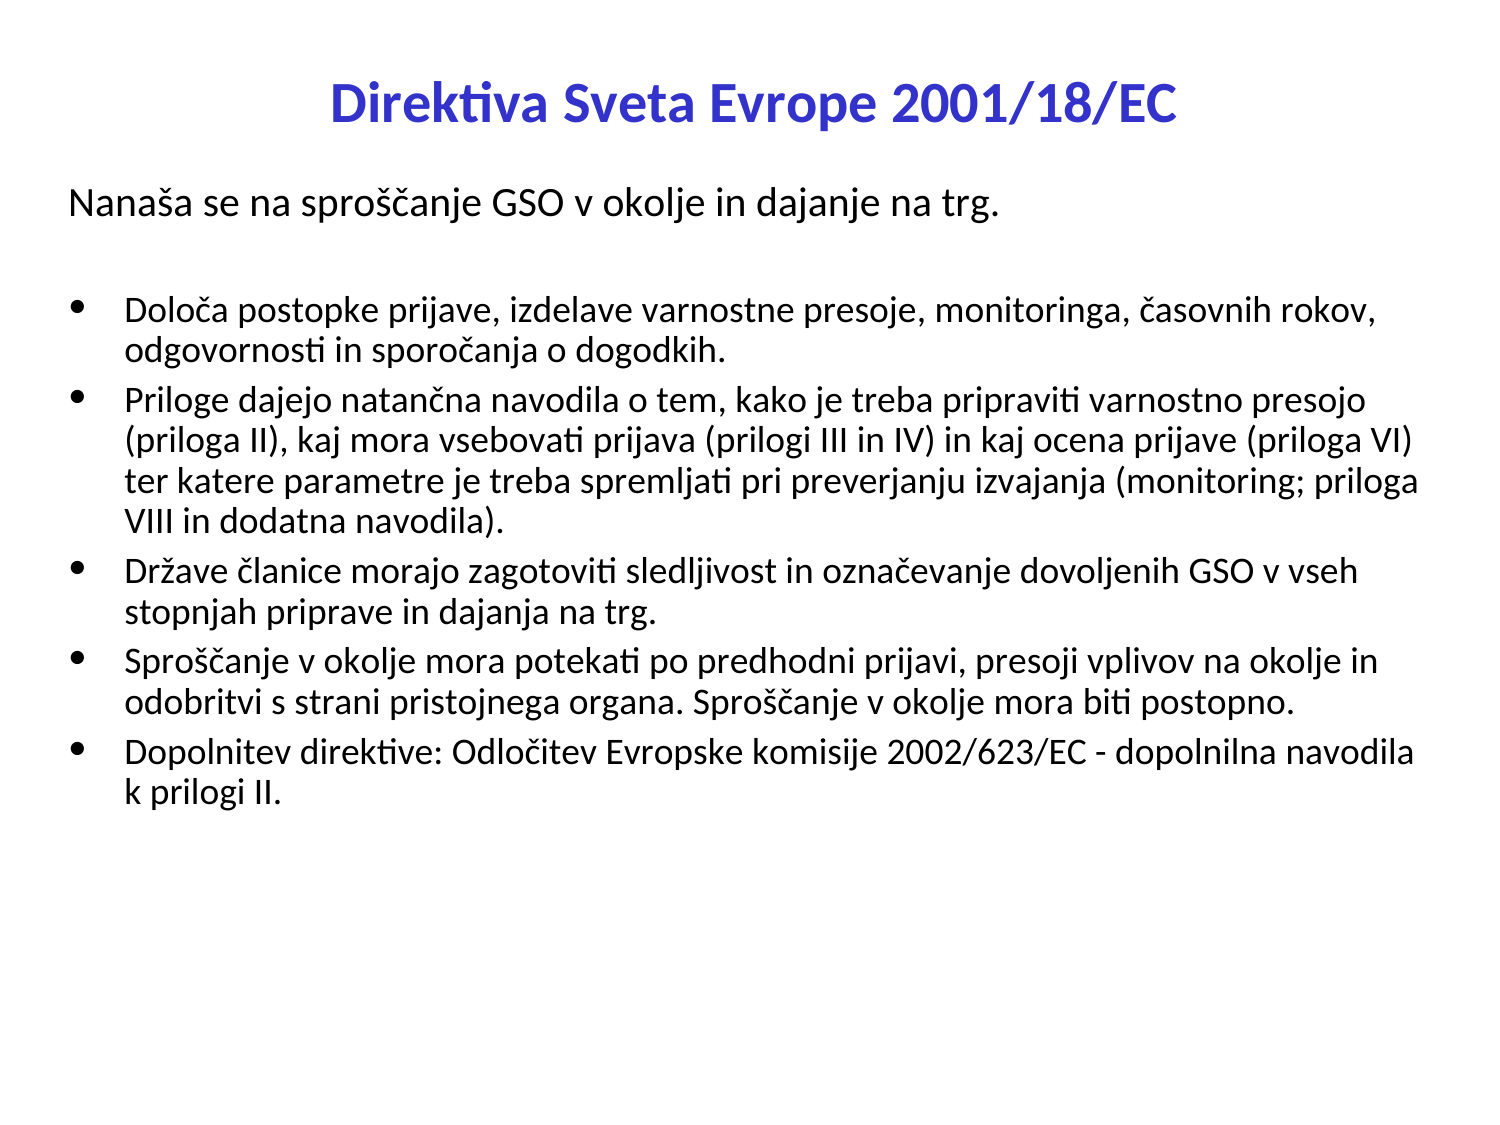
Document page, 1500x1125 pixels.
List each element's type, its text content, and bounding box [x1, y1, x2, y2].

title Direktiva Sveta Evrope 2001/18/EC [116, 57, 1392, 143]
list Nanaša se na sproščanje GSO v okolje in dajanje na trg. Določa postopke prijave, izdelave varnostne presoje, monitoringa, časovnih rokov, odgovornosti in sporočanja o dogodkih. Priloge dajejo natančna navodila o tem, kako je treba pripraviti varnostno presojo (priloga II), kaj mora vsebovati prijava (prilogi III in IV) in kaj ocena prijave (priloga VI) ter katere parametre je treba spremljati pri preverjanju izvajanja (monitoring; priloga VIII in dodatna navodila). Države članice morajo zagotoviti sledljivost in označevanje dovoljenih GSO v vseh stopnjah priprave in dajanja na trg. Sproščanje v okolje mora potekati po predhodni prijavi, presoji vplivov na okolje in odobritvi s strani pristojnega organa. Sproščanje v okolje mora biti postopno. Dopolnitev direktive: Odločitev Evropske komisije 2002/623/EC - dopolnilna navodila k prilogi II. [53, 172, 1447, 1056]
